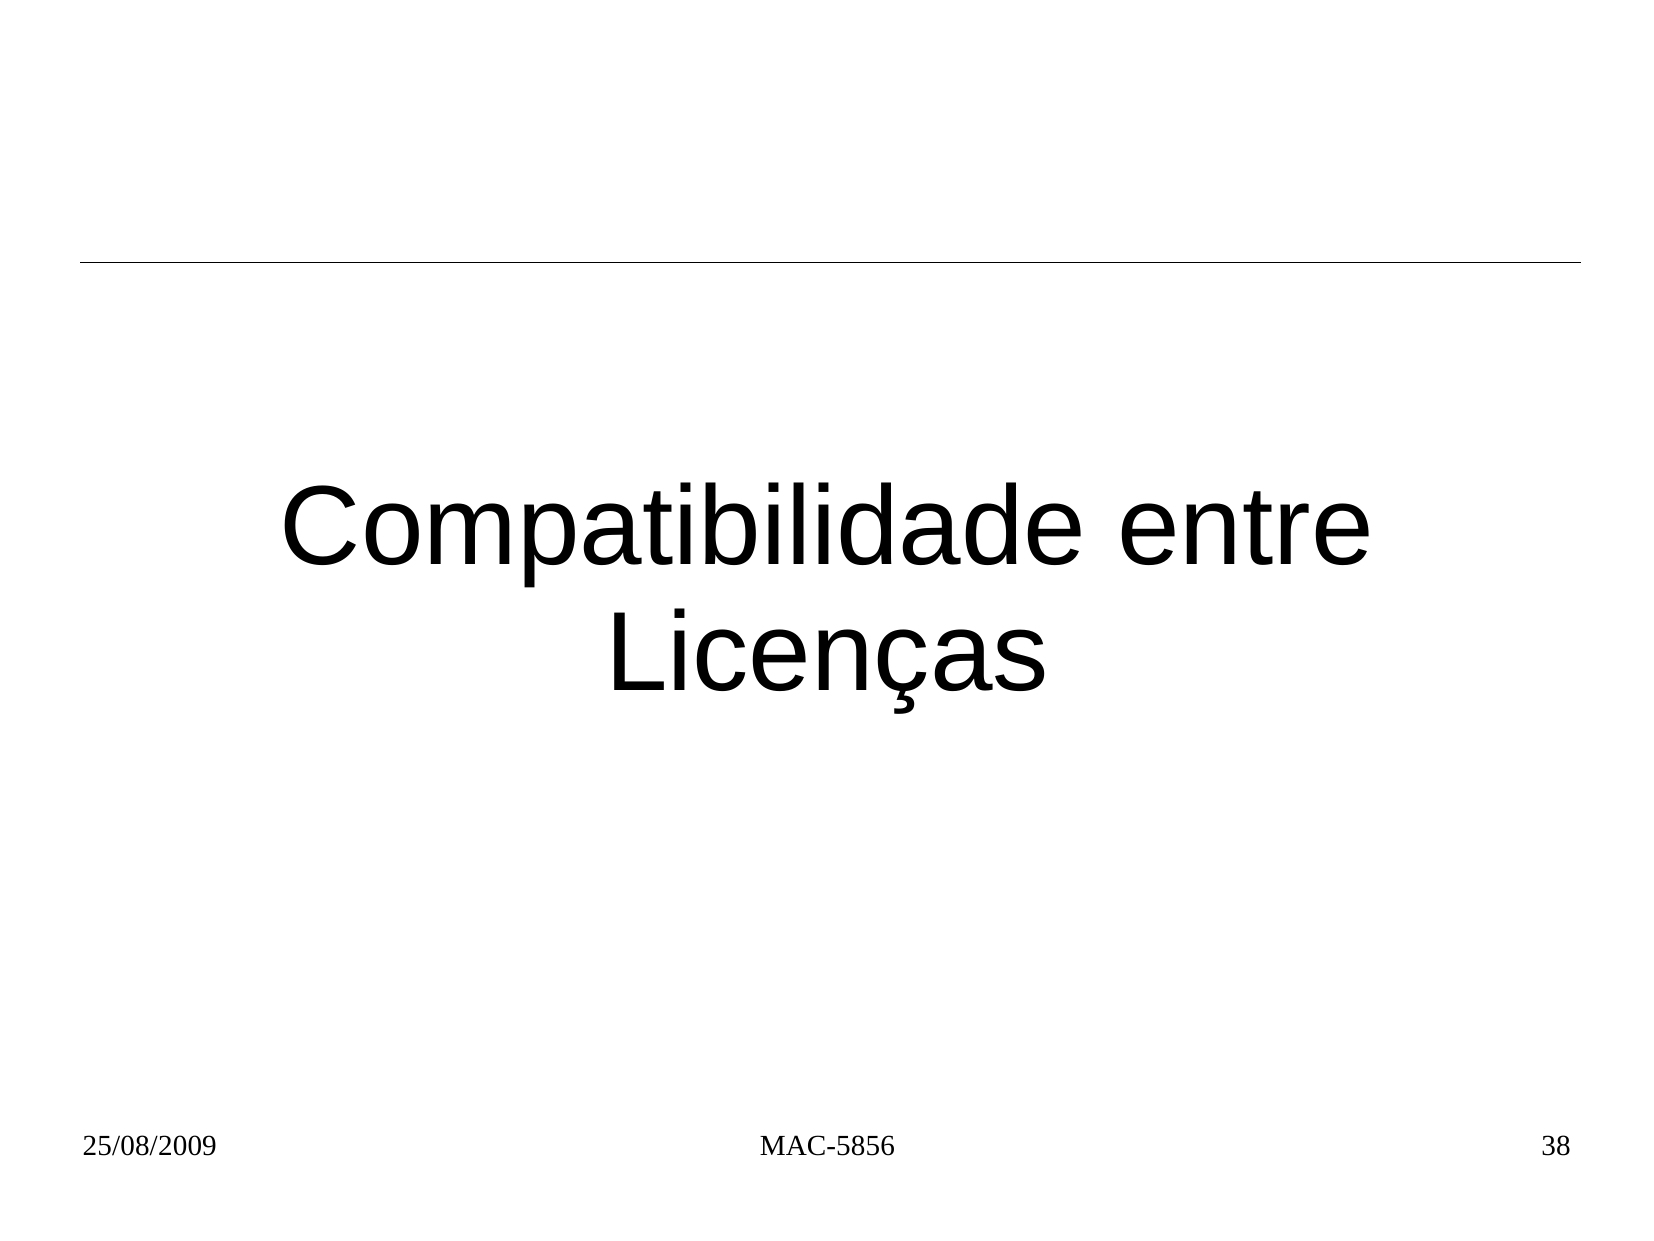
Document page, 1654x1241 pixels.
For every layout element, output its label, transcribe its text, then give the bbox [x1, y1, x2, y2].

subtitle Compatibilidade entre Licenças [82, 75, 1571, 1102]
